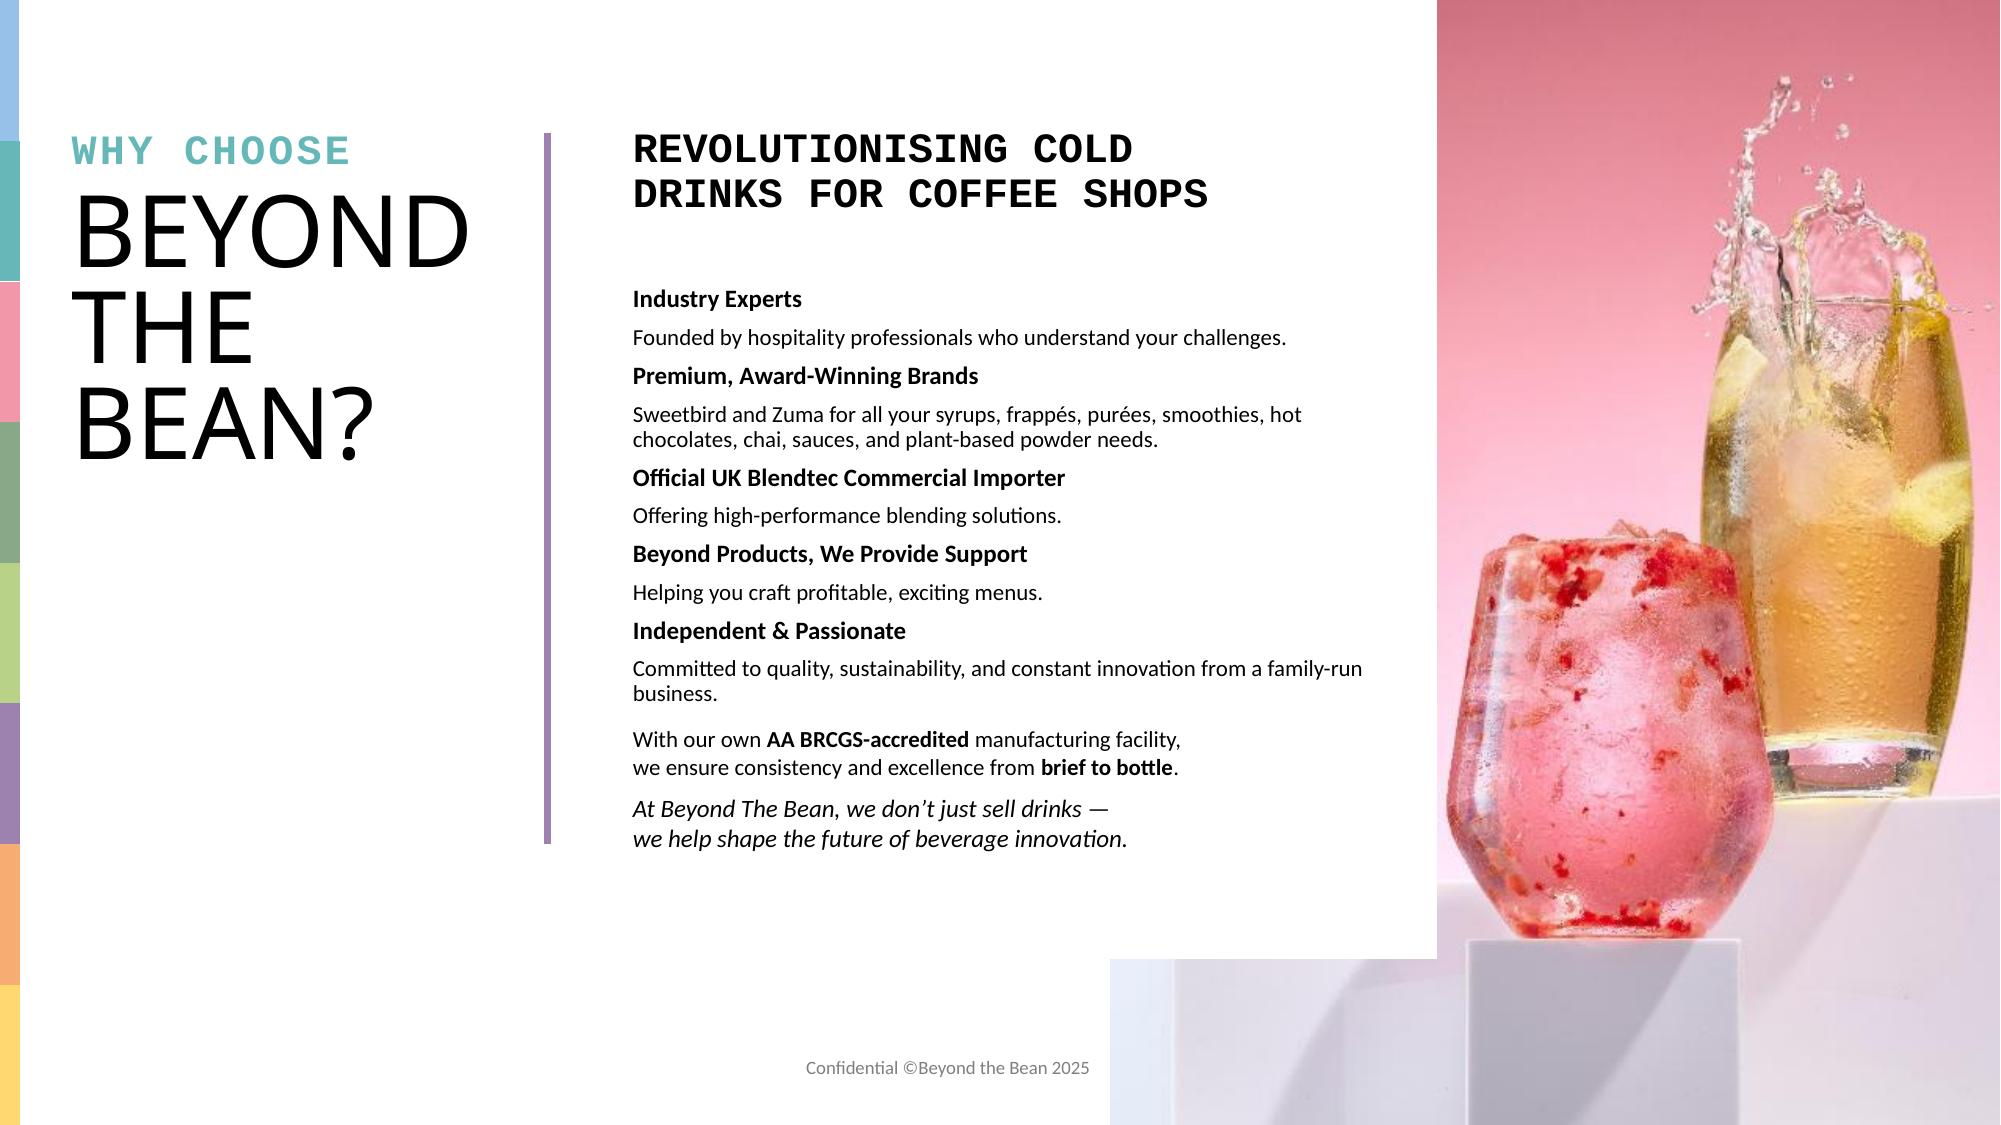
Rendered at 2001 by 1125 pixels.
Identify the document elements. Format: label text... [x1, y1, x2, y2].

text_box [0, 0, 1437, 1125]
text_box With our own AA BRCGS-accredited manufacturing facility, we ensure consistency and excellence from brief to bottle. At Beyond The Bean, we don’t just sell drinks — we help shape the future of beverage innovation. [632, 717, 1354, 845]
picture [1110, 0, 2000, 1125]
text_box Beyond The Bean? [71, 190, 513, 455]
text_box Confidential ©Beyond the Bean 2025 [791, 1047, 1154, 1086]
text_box Revolutionising Cold Drinks for Coffee Shops [632, 127, 1247, 218]
text_box Industry Experts Founded by hospitality professionals who understand your challenges. Premium, Award-Winning Brands Sweetbird and Zuma for all your syrups, frappés, purées, smoothies, hot chocolates, chai, sauces, and plant-based powder needs. Official UK Blendtec Commercial Importer Offering high-performance blending solutions. Beyond Products, We Provide Support Helping you craft profitable, exciting menus. Independent & Passionate Committed to quality, sustainability, and constant innovation from a family-run business. [632, 286, 1402, 651]
text_box WHY choose [71, 128, 405, 166]
